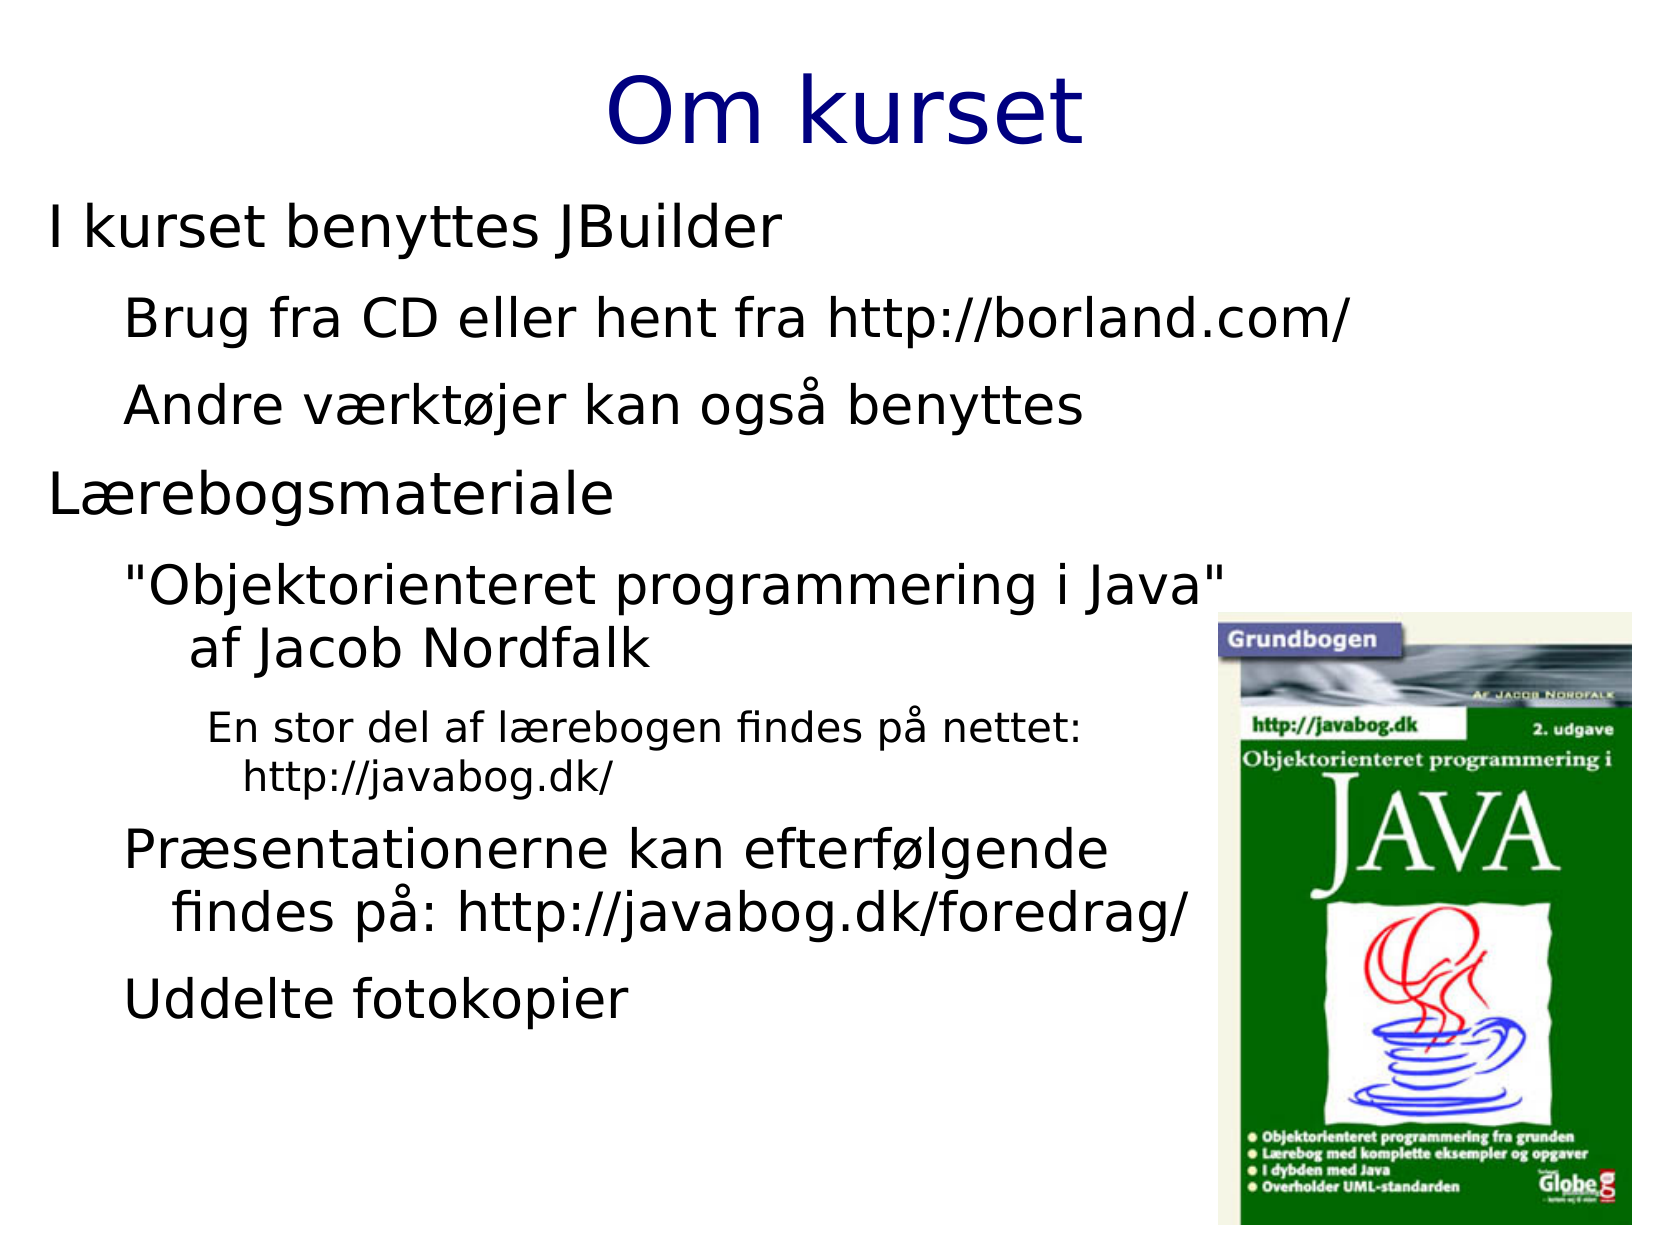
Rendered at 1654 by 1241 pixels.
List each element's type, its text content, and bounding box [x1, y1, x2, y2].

list I kurset benyttes JBuilder Brug fra CD eller hent fra http://borland.com/ Andre værktøjer kan også benyttes Lærebogsmateriale "Objektorienteret programmering i Java" af Jacob Nordfalk En stor del af lærebogen findes på nettet: http://javabog.dk/ Præsentationerne kan efterfølgende findes på: http://javabog.dk/foredrag/ Uddelte fotokopier [29, 193, 1598, 1033]
picture [1218, 612, 1632, 1225]
title Om kurset [156, 8, 1534, 193]
